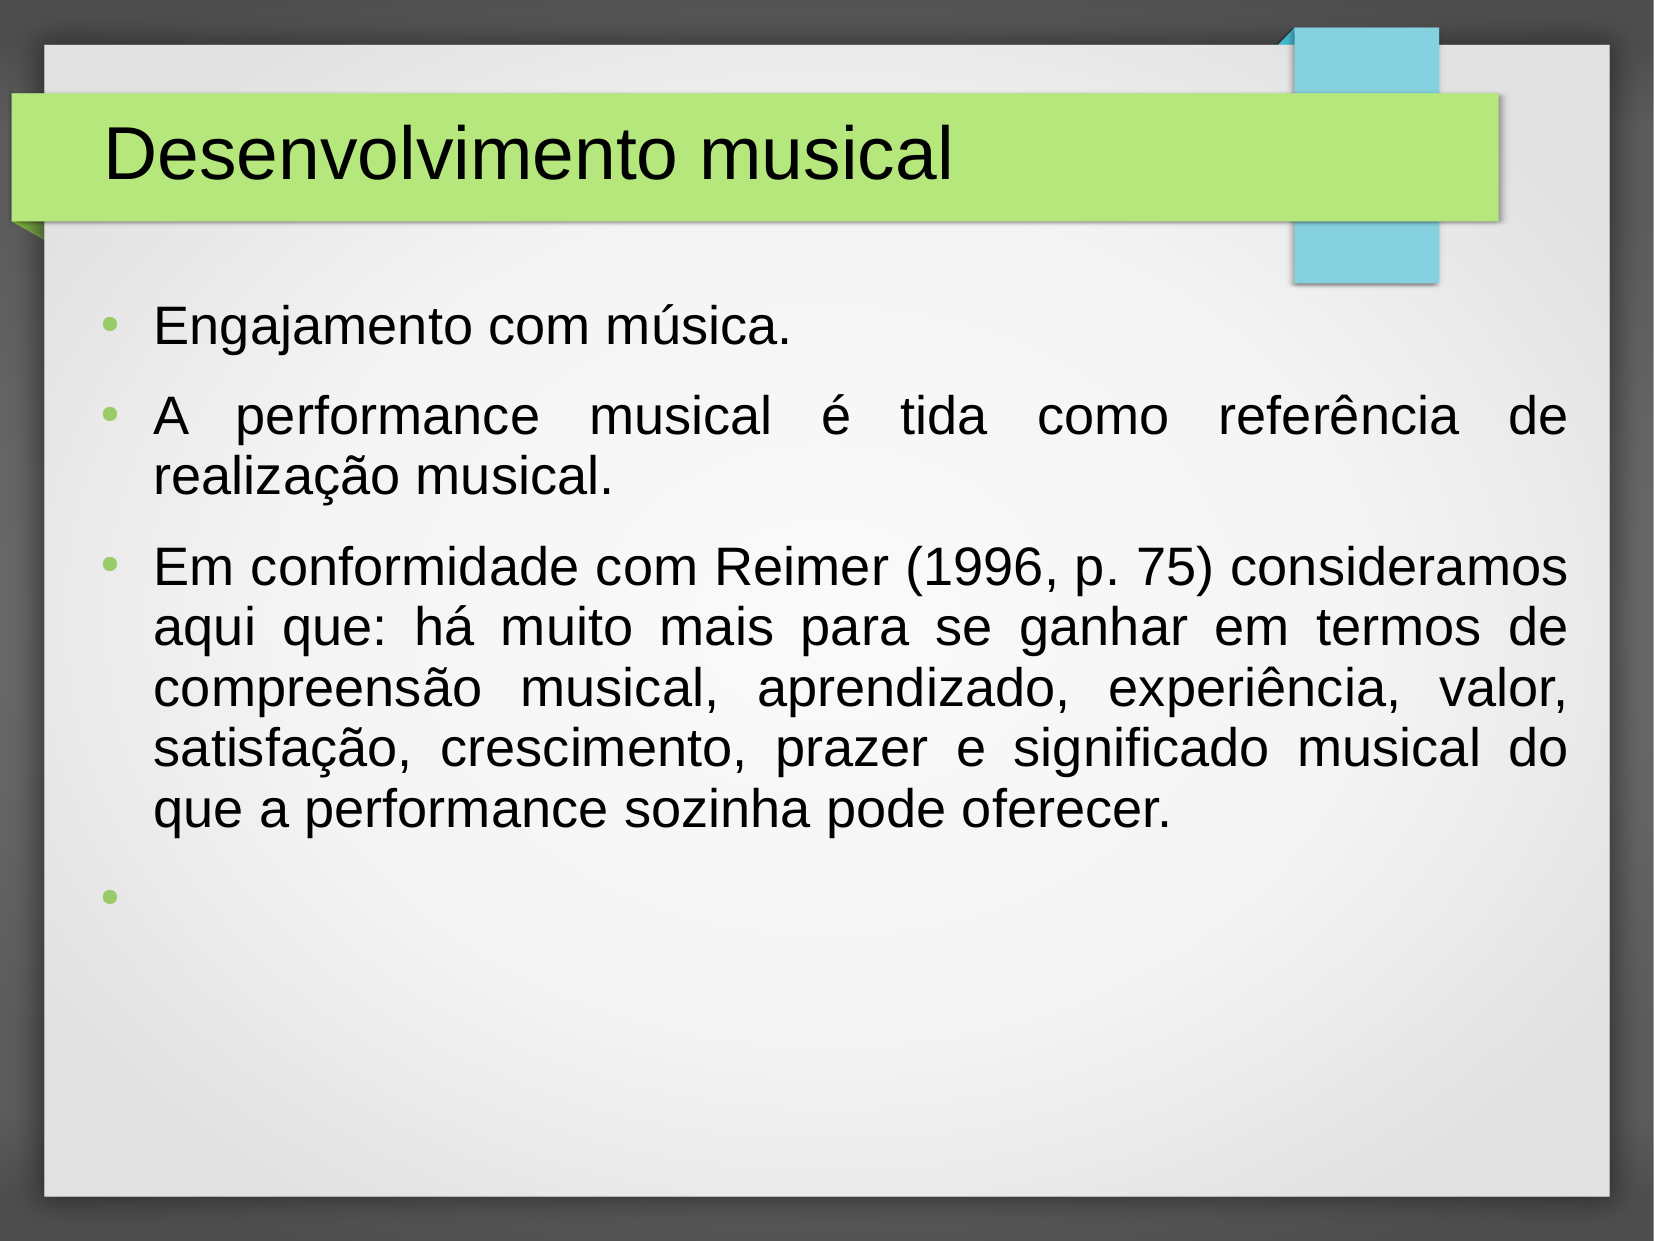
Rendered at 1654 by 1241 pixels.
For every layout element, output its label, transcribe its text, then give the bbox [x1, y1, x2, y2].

title Desenvolvimento musical [82, 94, 1264, 213]
list Engajamento com música. A performance musical é tida como referência de realização musical. Em conformidade com Reimer (1996, p. 75) consideramos aqui que: há muito mais para se ganhar em termos de compreensão musical, aprendizado, experiência, valor, satisfação, crescimento, prazer e significado musical do que a performance sozinha pode oferecer. [82, 295, 1571, 1015]
picture [0, 0, 1654, 1241]
